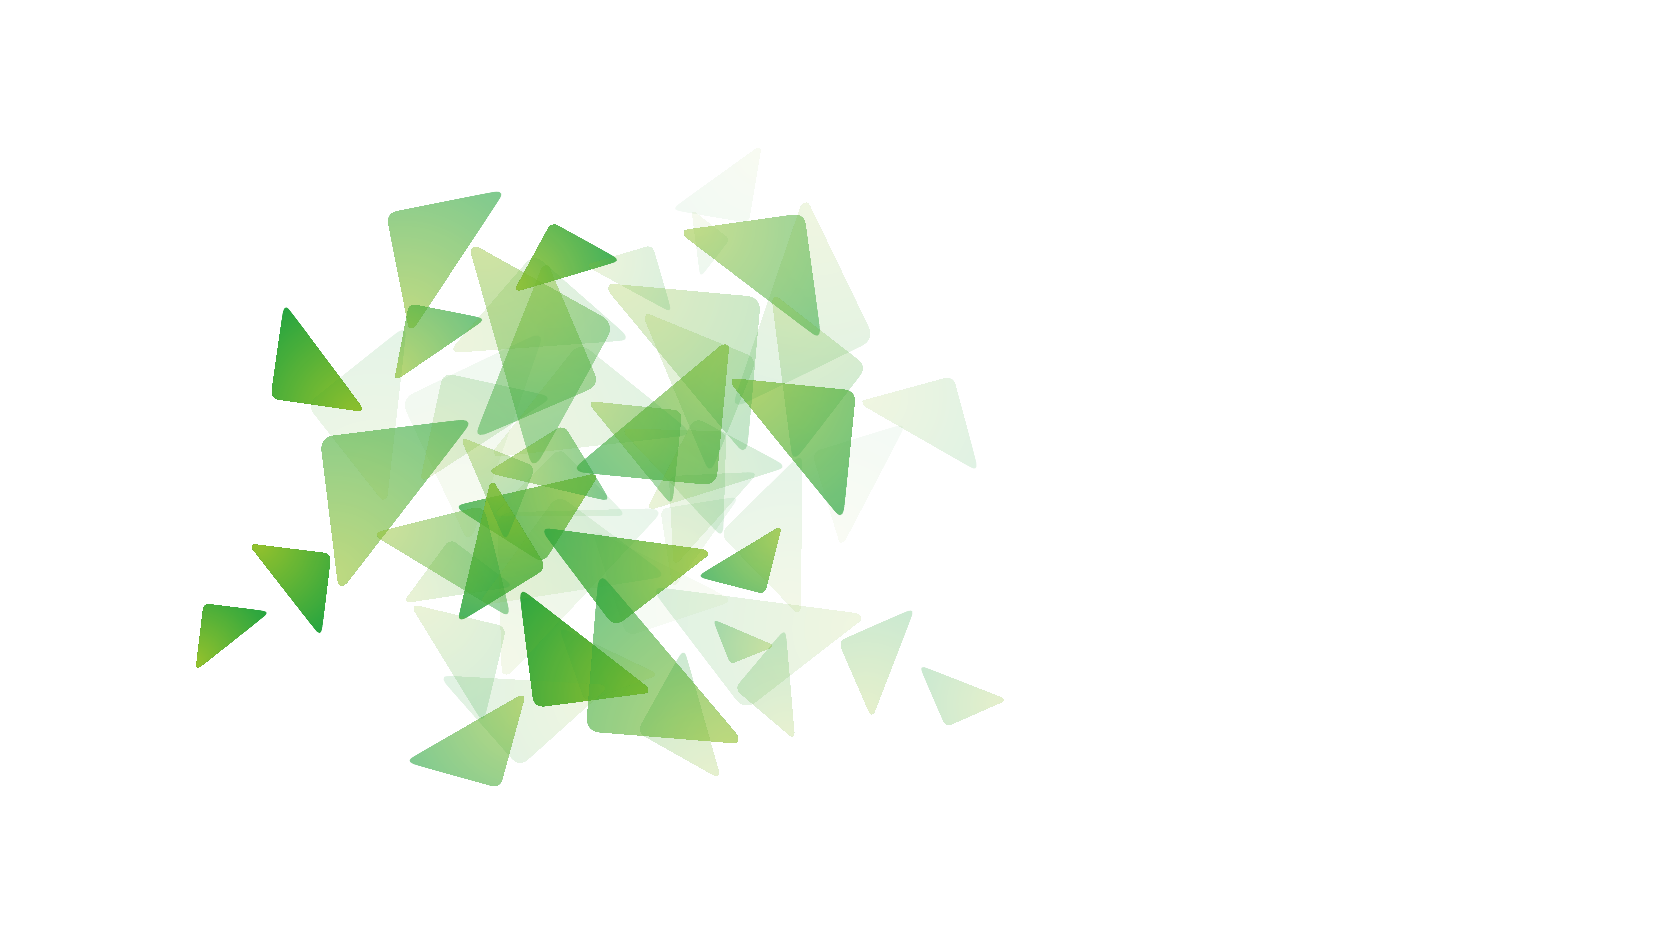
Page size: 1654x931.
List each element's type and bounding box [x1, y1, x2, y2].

picture [0, 0, 1201, 931]
